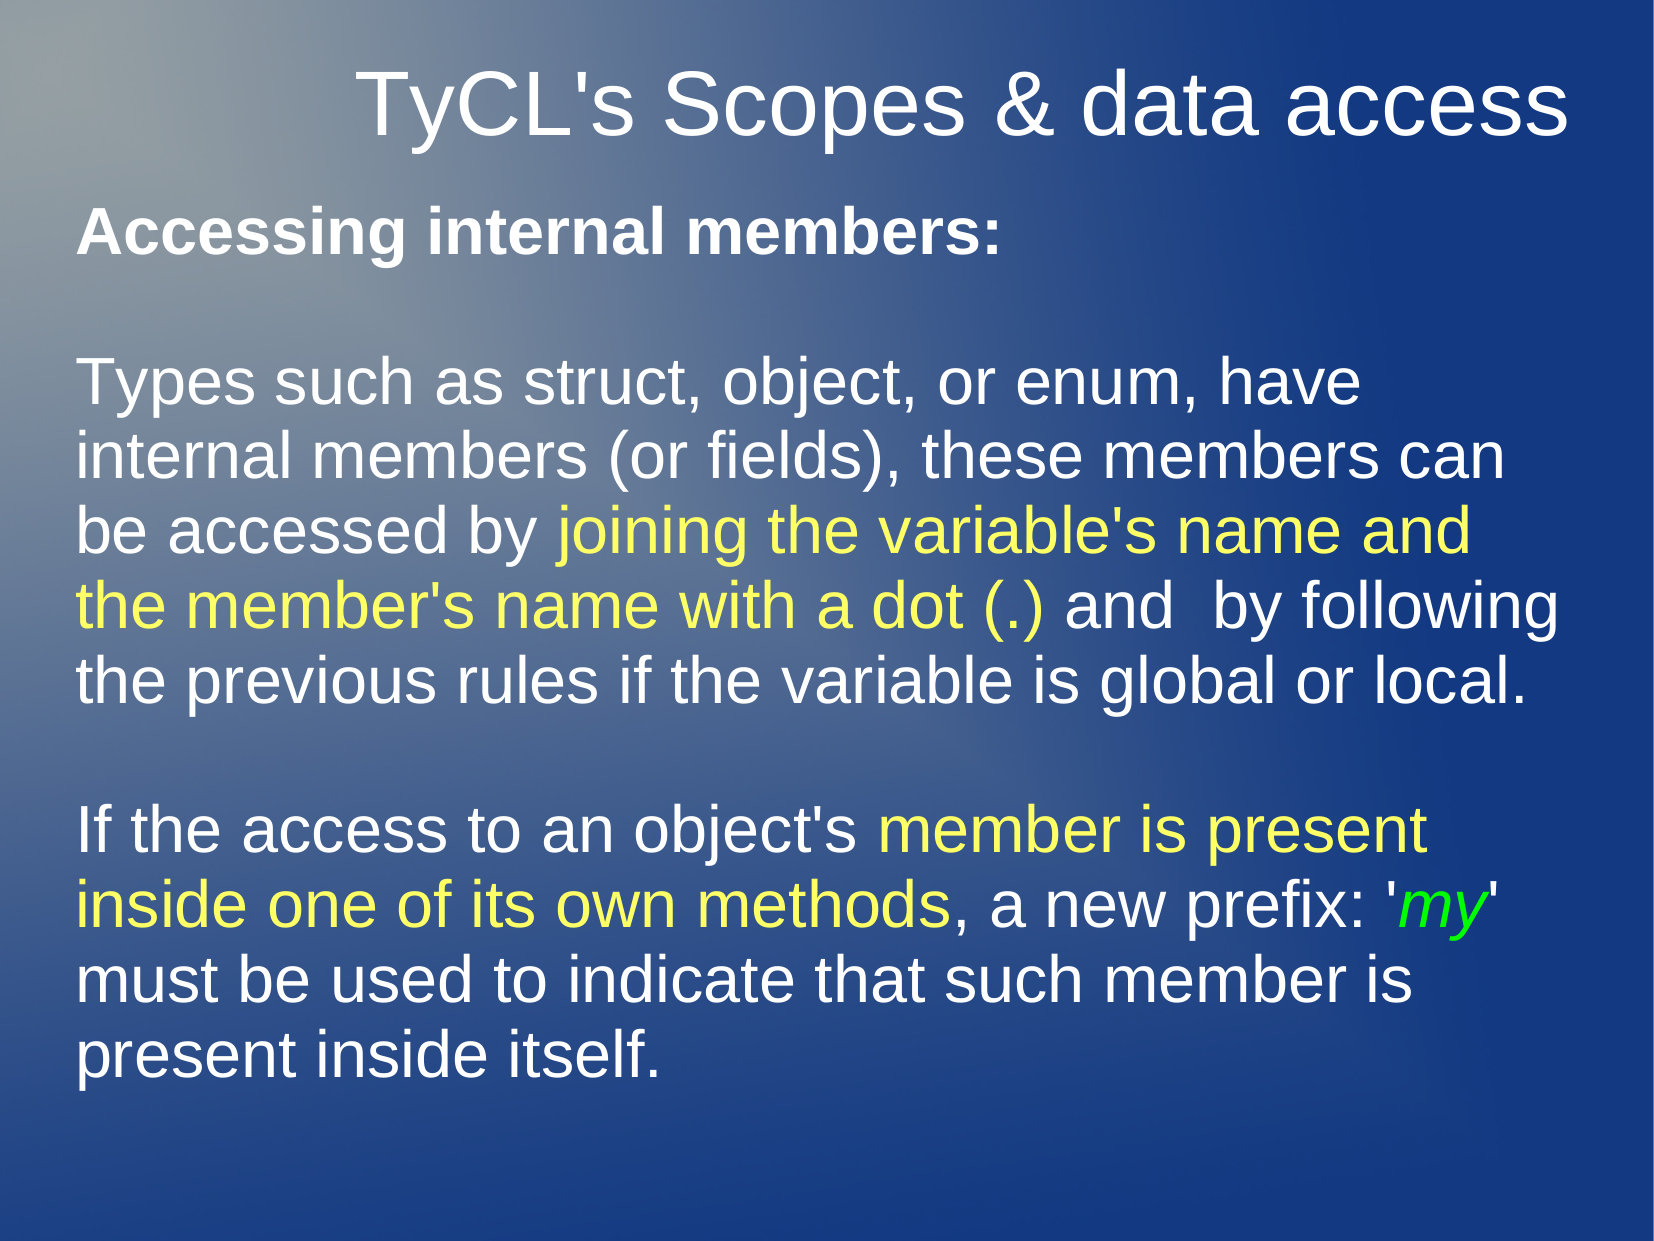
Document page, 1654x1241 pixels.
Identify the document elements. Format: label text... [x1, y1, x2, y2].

subtitle Accessing internal members: Types such as struct, object, or enum, have internal members (or fields), these members can be accessed by joining the variable's name and the member's name with a dot (.) and by following the previous rules if the variable is global or local. If the access to an object's member is present inside one of its own methods, a new prefix: 'my' must be used to indicate that such member is present inside itself. [75, 194, 1576, 1205]
title TyCL's Scopes & data access [82, 52, 1571, 155]
picture [0, 0, 1654, 1241]
